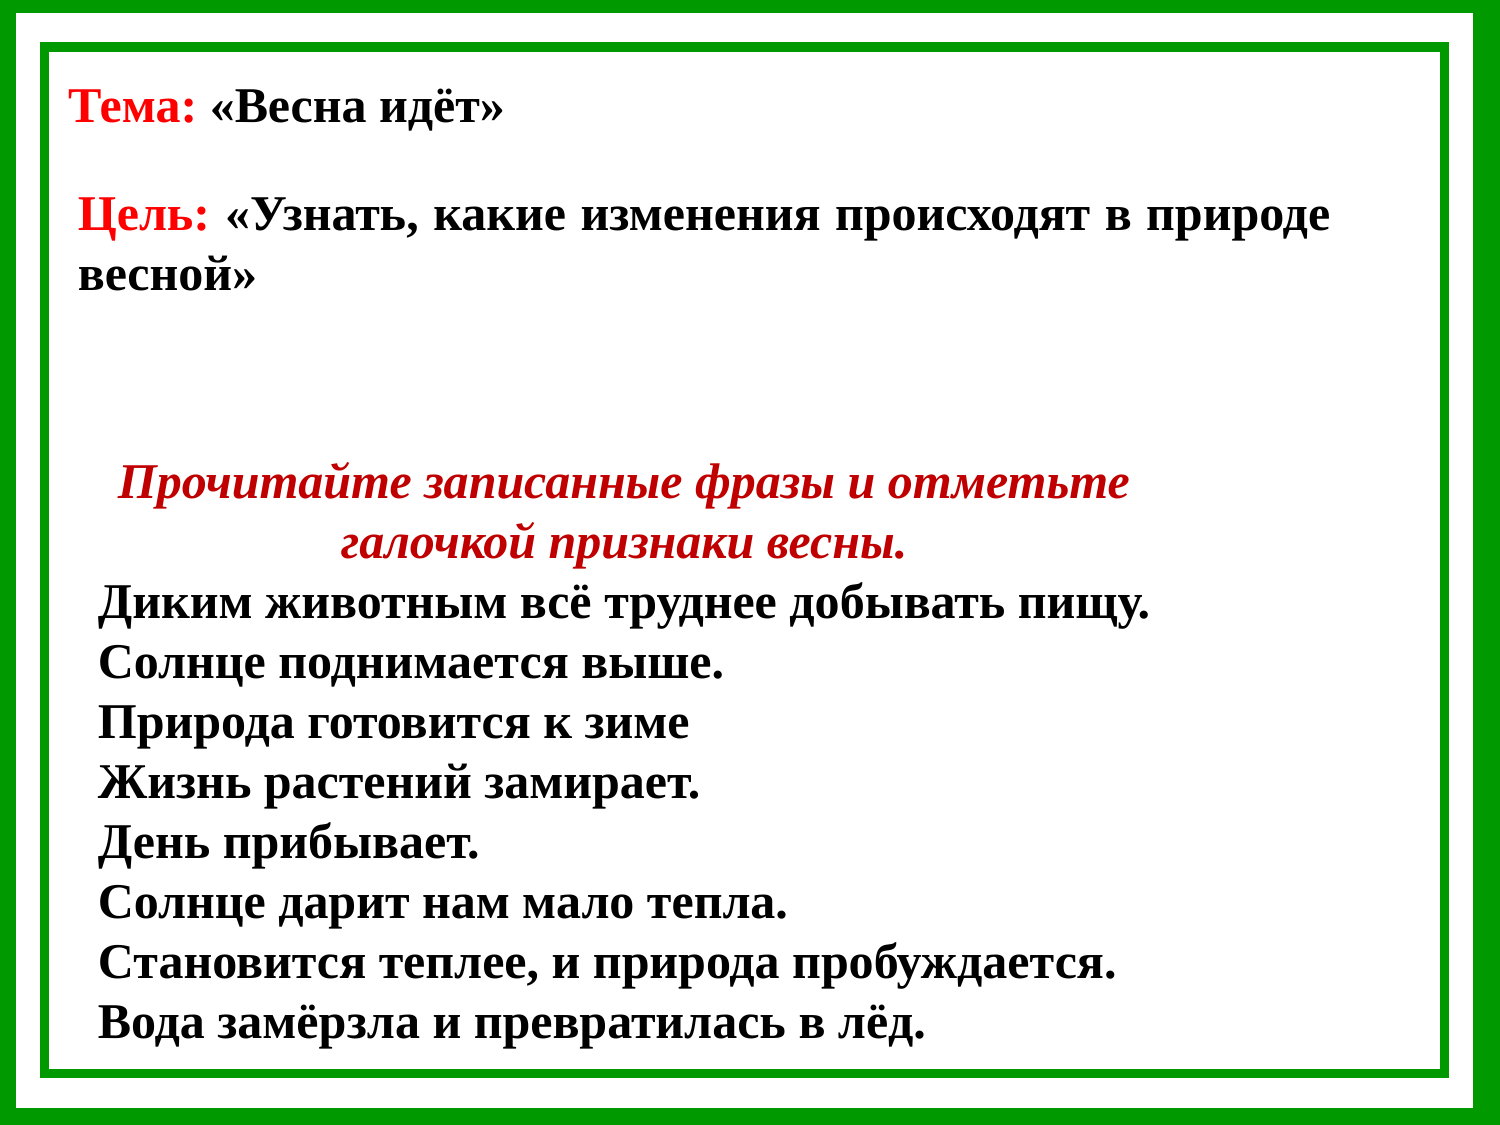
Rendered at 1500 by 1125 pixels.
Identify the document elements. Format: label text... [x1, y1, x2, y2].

text_box Цель: «Узнать, какие изменения происходят в природе весной» [63, 172, 1412, 309]
text_box Прочитайте записанные фразы и отметьте галочкой признаки весны. Диким животным всё труднее добывать пищу. Солнце поднимается выше. Природа готовится к зиме Жизнь растений замирает. День прибывает. Солнце дарит нам мало тепла. Становится теплее, и природа пробуждается. Вода замёрзла и превратилась в лёд. [74, 432, 1339, 1047]
text_box Тема: «Весна идёт» [53, 65, 1406, 142]
